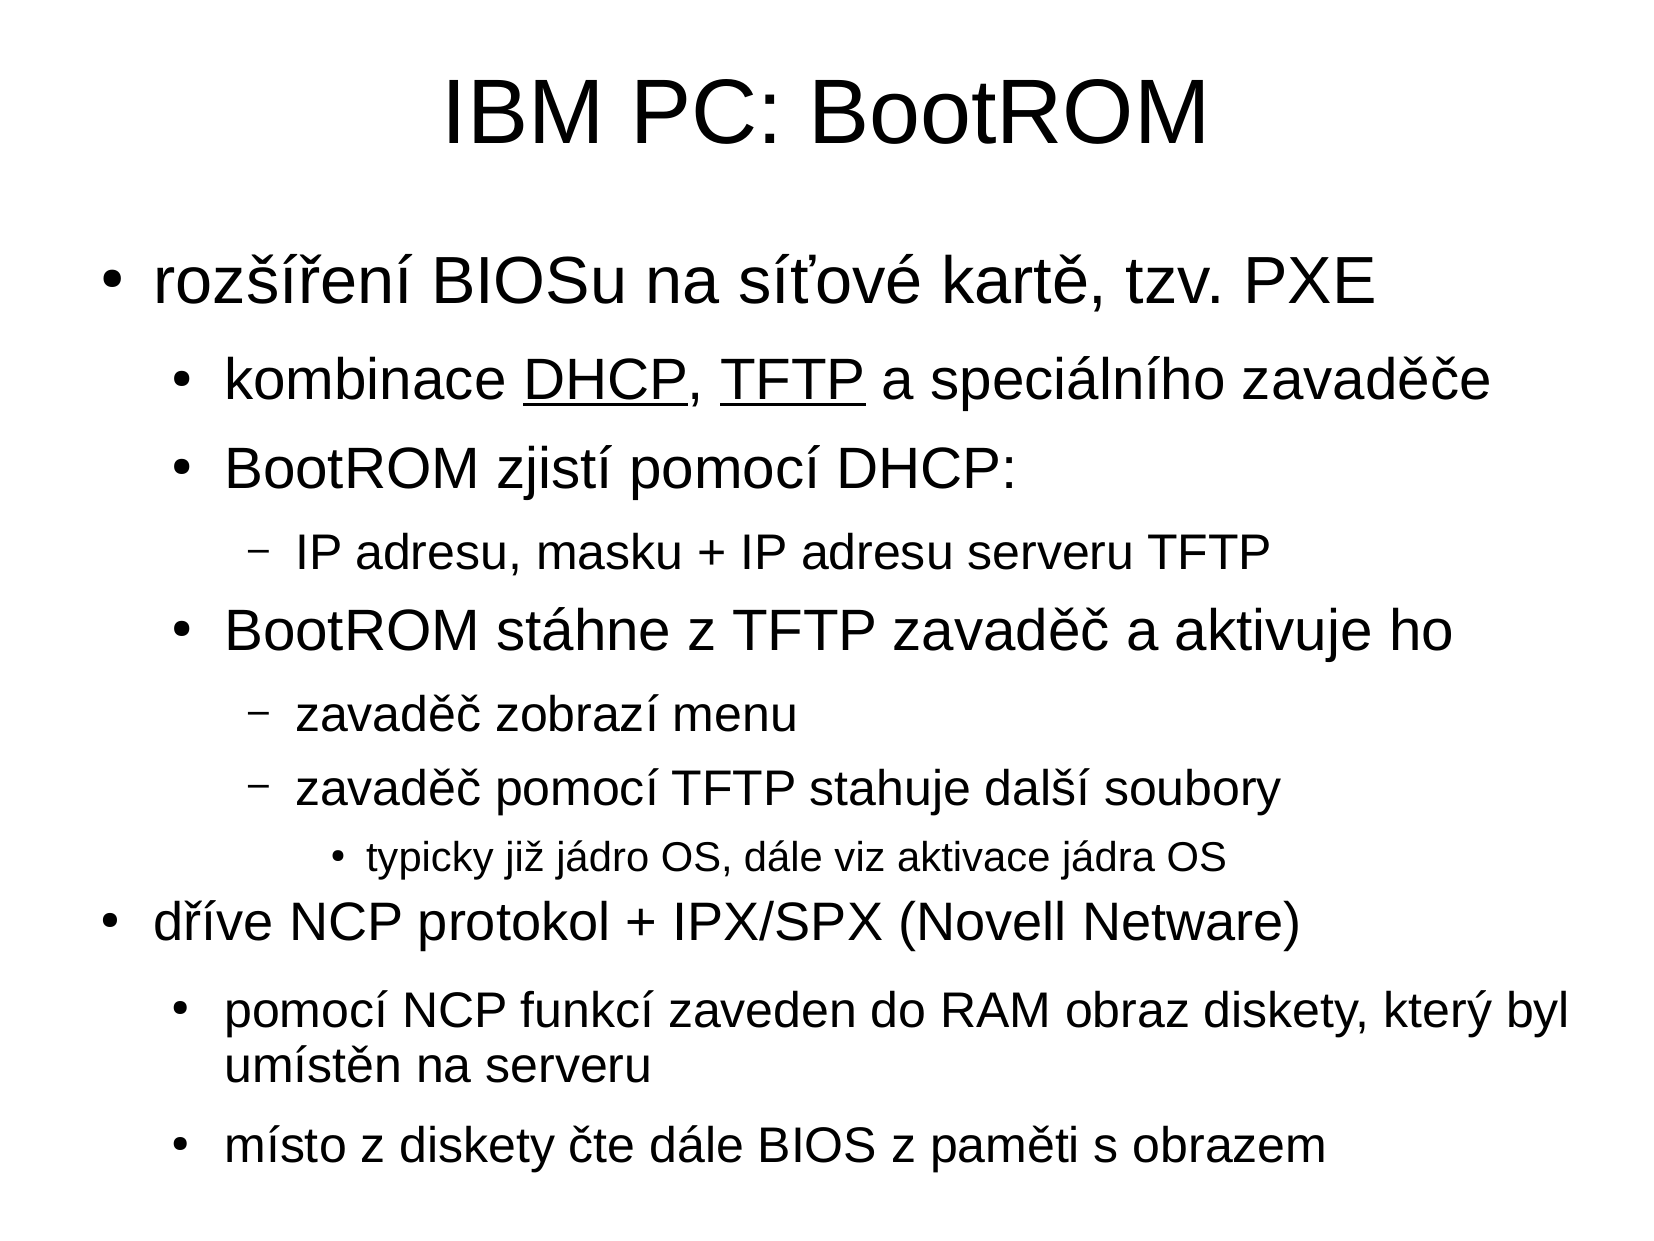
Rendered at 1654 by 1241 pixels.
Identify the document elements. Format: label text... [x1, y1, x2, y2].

list rozšíření BIOSu na síťové kartě, tzv. PXE kombinace DHCP, TFTP a speciálního zavaděče BootROM zjistí pomocí DHCP: IP adresu, masku + IP adresu serveru TFTP BootROM stáhne z TFTP zavaděč a aktivuje ho zavaděč zobrazí menu zavaděč pomocí TFTP stahuje další soubory typicky již jádro OS, dále viz aktivace jádra OS dříve NCP protokol + IPX/SPX (Novell Netware) pomocí NCP funkcí zaveden do RAM obraz diskety, který byl umístěn na serveru místo z diskety čte dále BIOS z paměti s obrazem [82, 242, 1571, 1173]
title IBM PC: BootROM [82, 15, 1571, 208]
